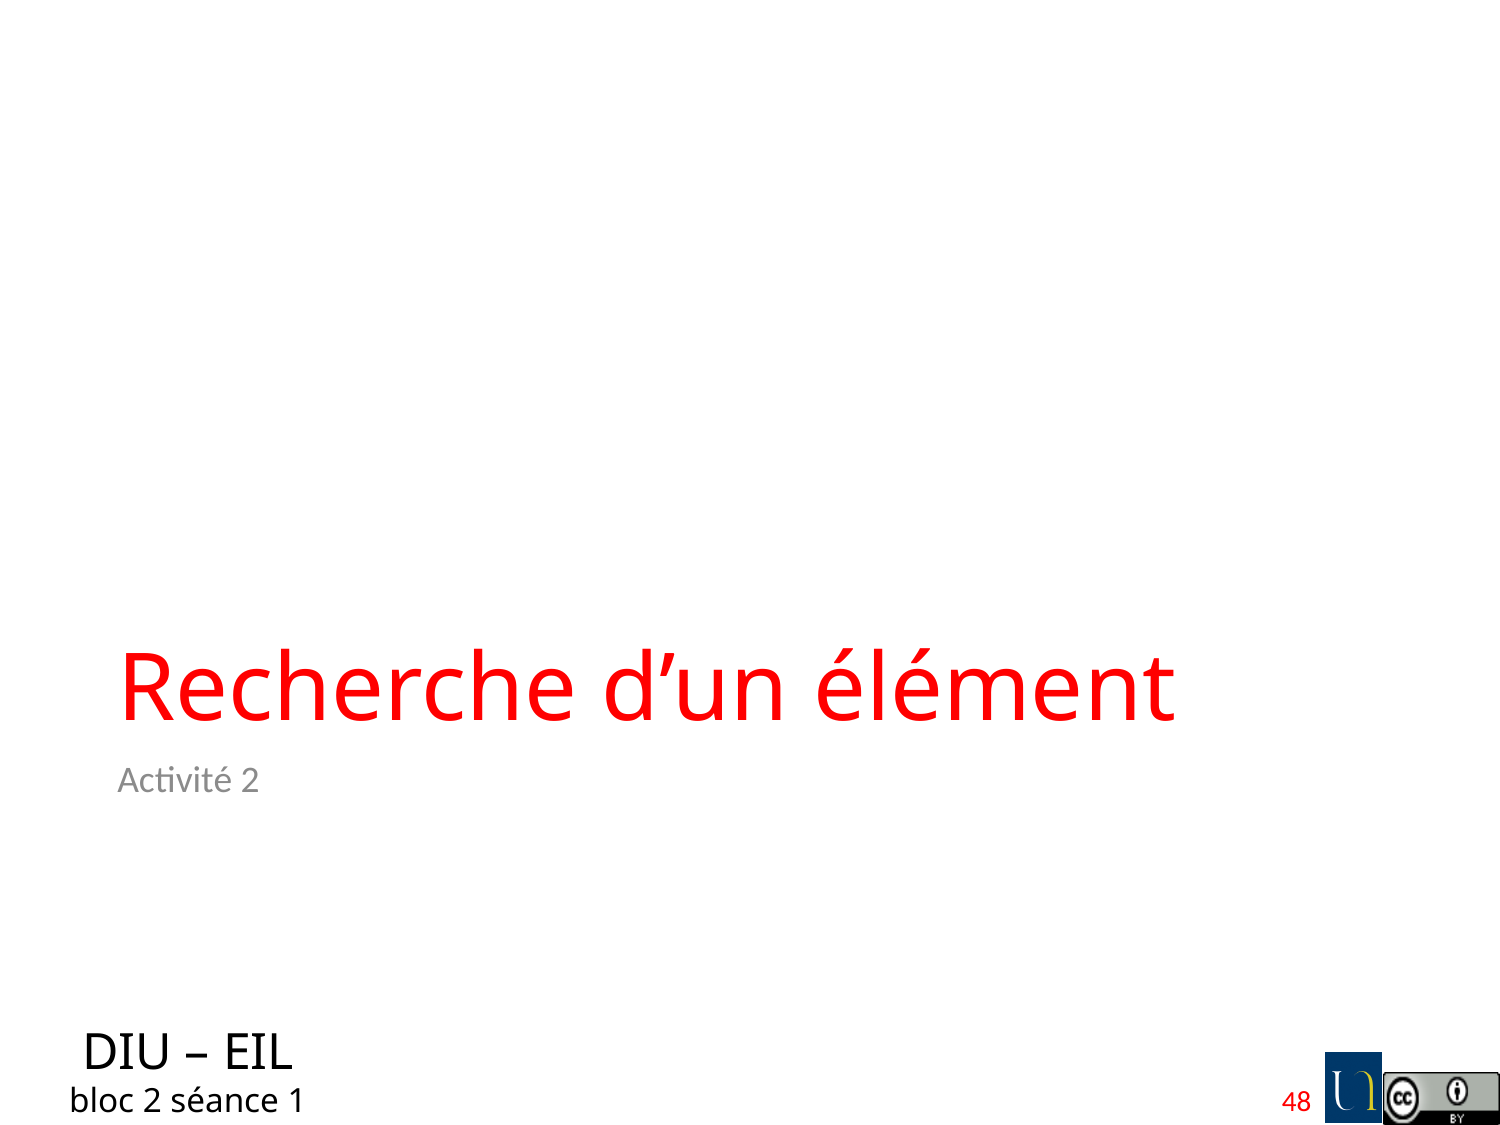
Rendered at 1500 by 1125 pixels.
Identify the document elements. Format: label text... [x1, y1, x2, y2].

title Recherche d’un élément [102, 280, 1397, 749]
slide_number <numéro> [1240, 1070, 1327, 1125]
picture [1325, 1052, 1382, 1123]
list Activité 2 [102, 752, 1397, 999]
picture [1383, 1072, 1500, 1125]
